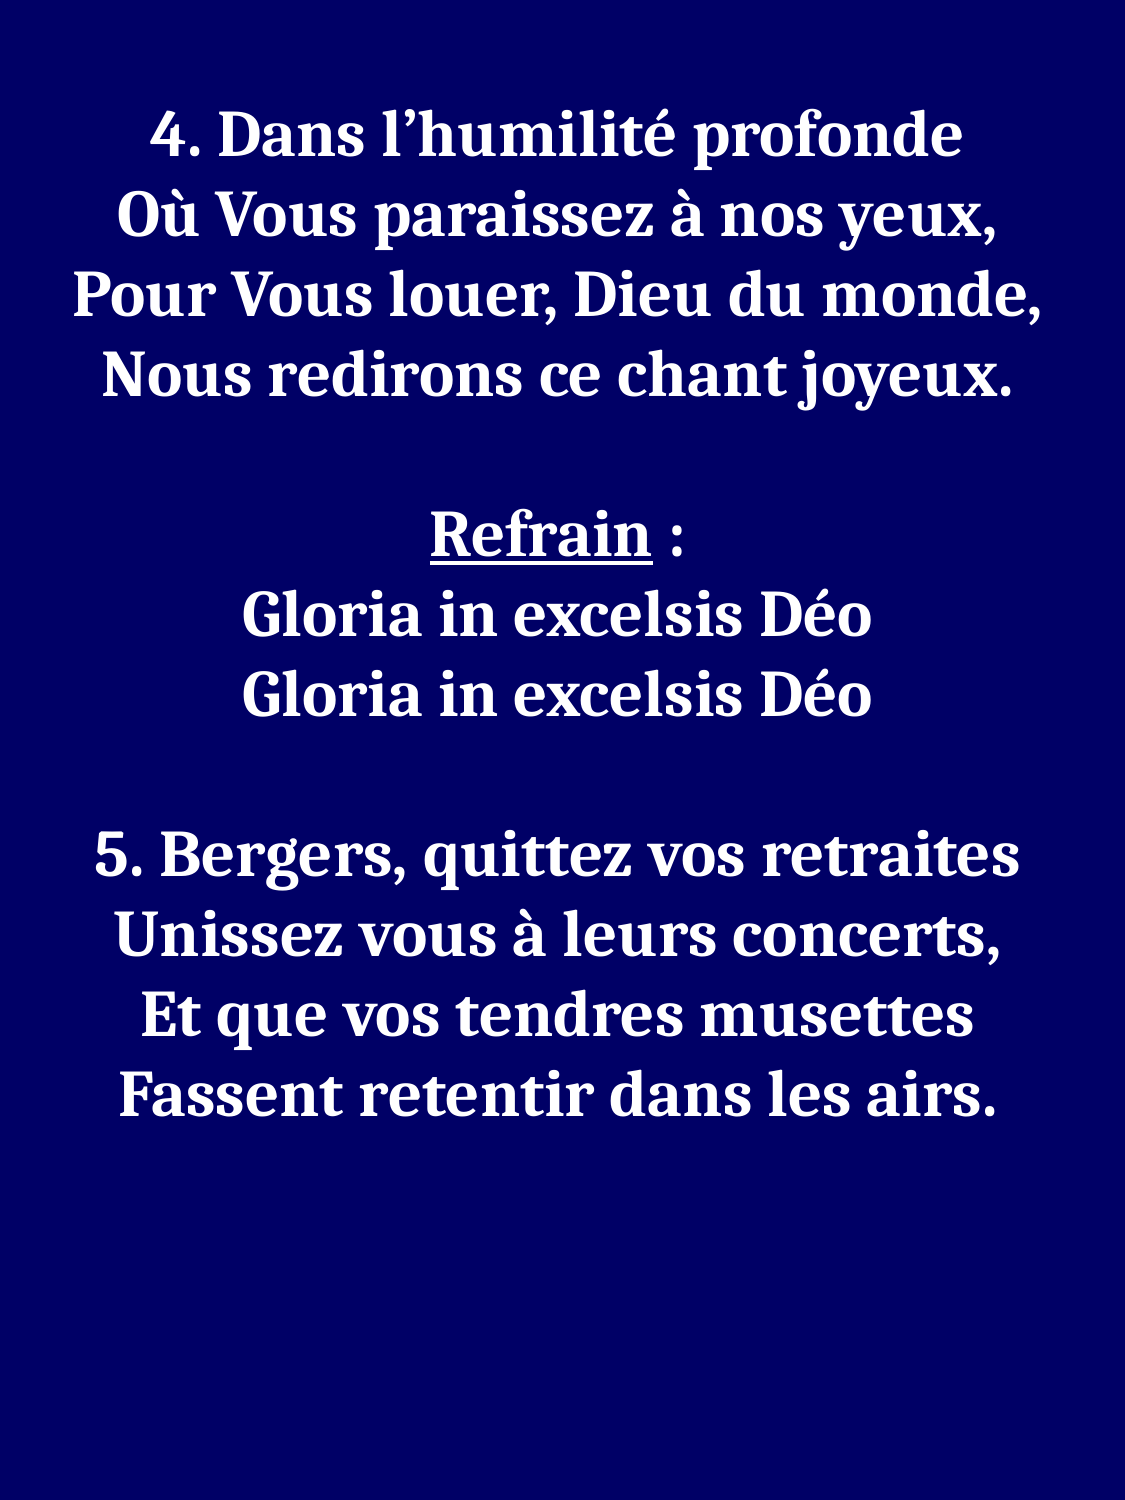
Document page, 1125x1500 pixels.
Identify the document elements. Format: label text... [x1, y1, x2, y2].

text_box 4. Dans l’humilité profonde Où Vous paraissez à nos yeux, Pour Vous louer, Dieu du monde, Nous redirons ce chant joyeux. Refrain : Gloria in excelsis Déo Gloria in excelsis Déo 5. Bergers, quittez vos retraites Unissez vous à leurs concerts, Et que vos tendres musettes Fassent retentir dans les airs. [0, 82, 1117, 1138]
